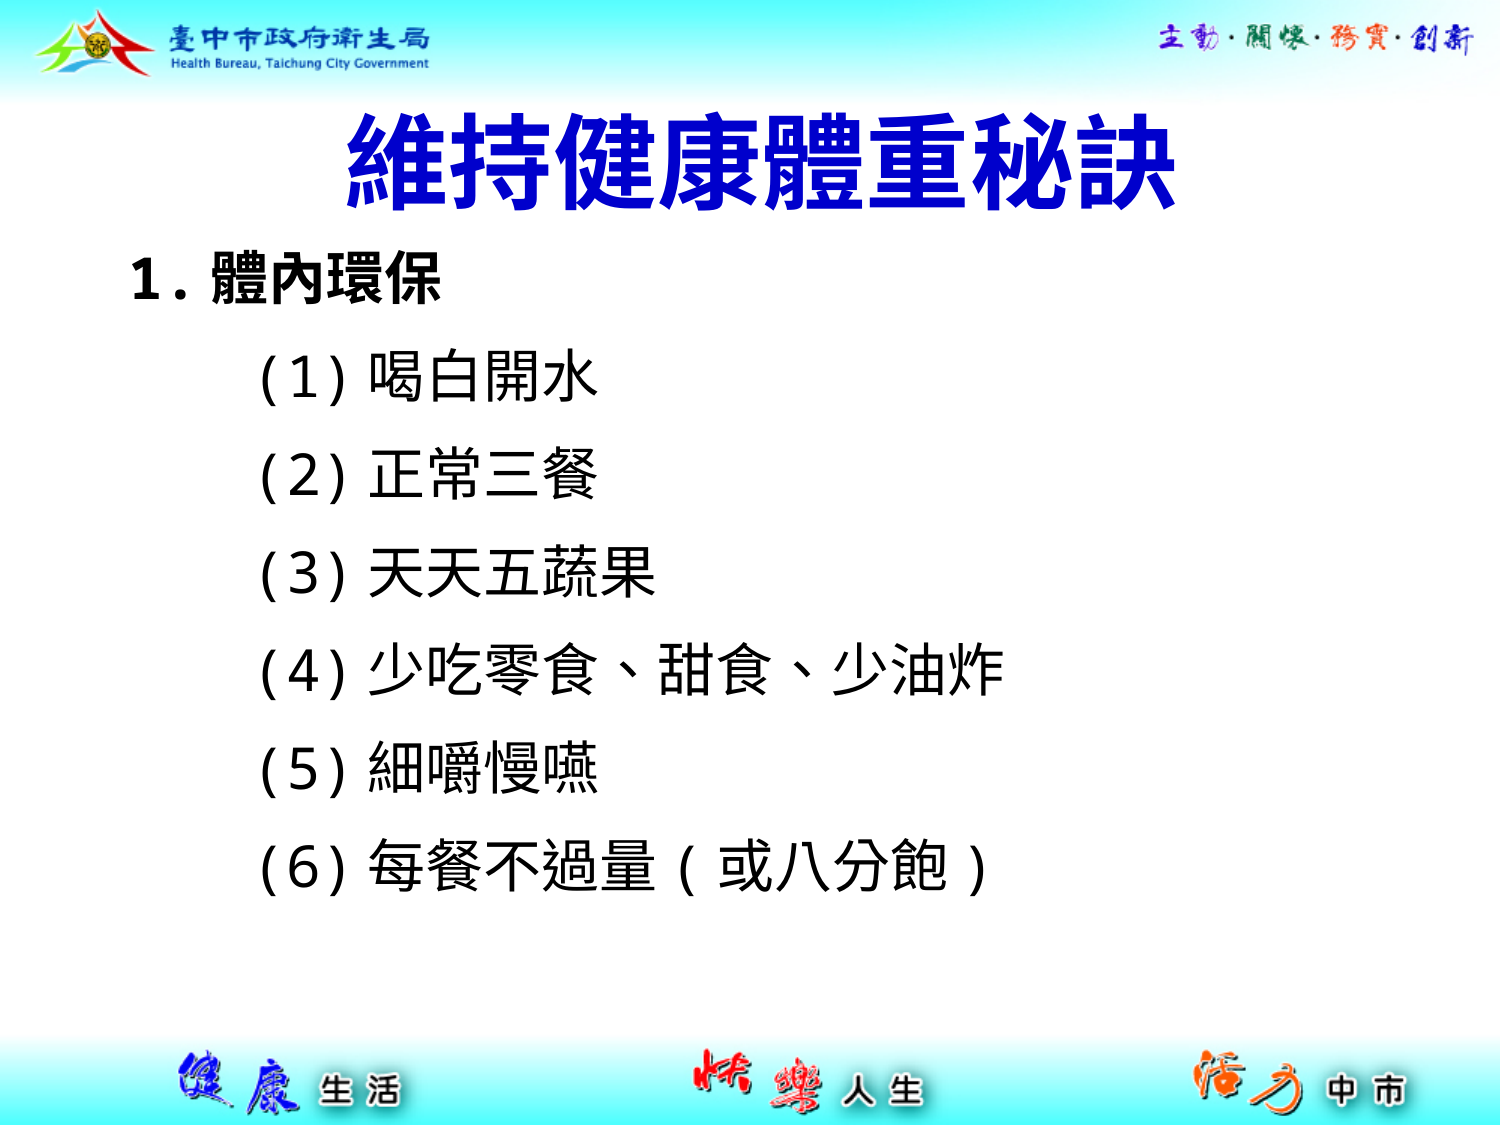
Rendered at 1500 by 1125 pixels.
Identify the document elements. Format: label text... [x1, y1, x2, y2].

title 維持健康體重秘訣 [230, 90, 1294, 220]
list 1.體內環保 (1)喝白開水 (2)正常三餐 (3)天天五蔬果 (4)少吃零食、甜食、少油炸 (5)細嚼慢嚥 (6)每餐不過量(或八分飽) [64, 220, 1415, 963]
